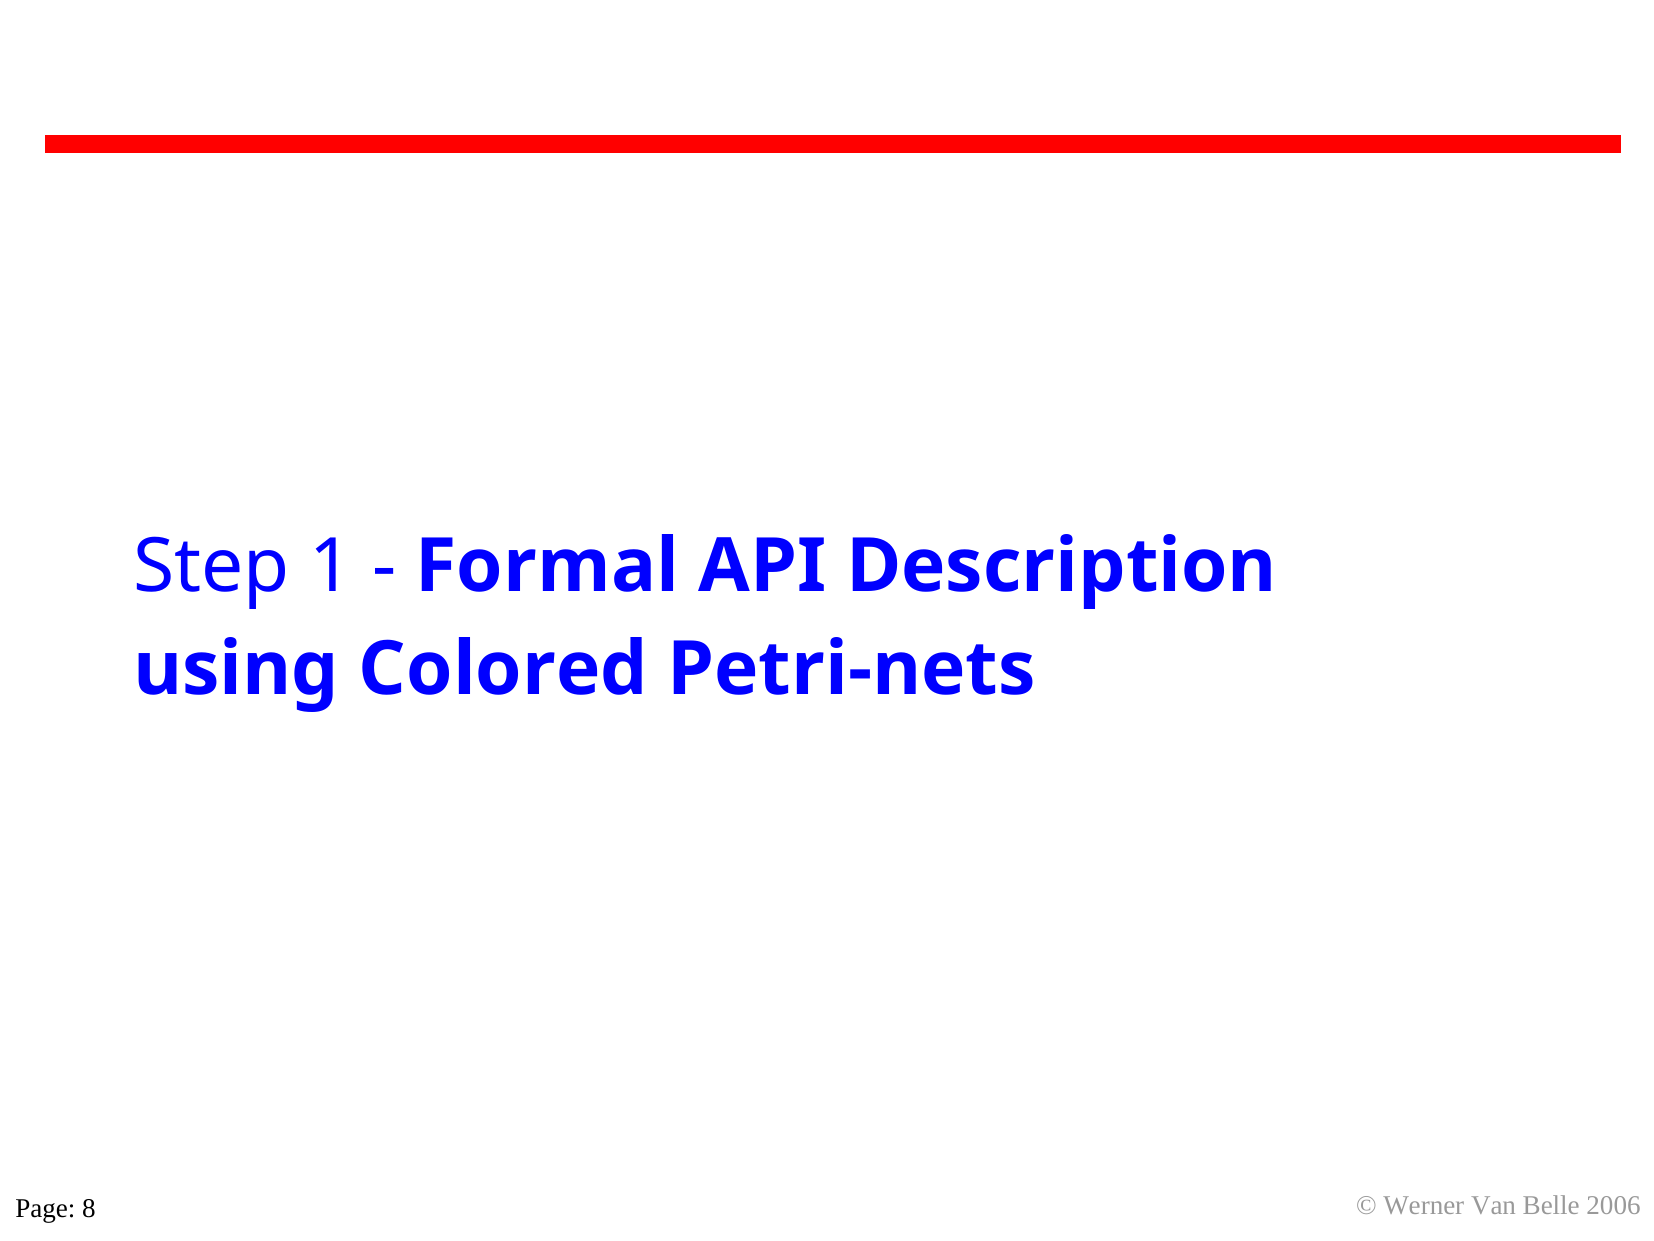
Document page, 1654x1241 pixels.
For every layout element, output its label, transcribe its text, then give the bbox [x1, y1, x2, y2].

title Step 1 - Formal API Description using Colored Petri-nets [133, 463, 1654, 765]
